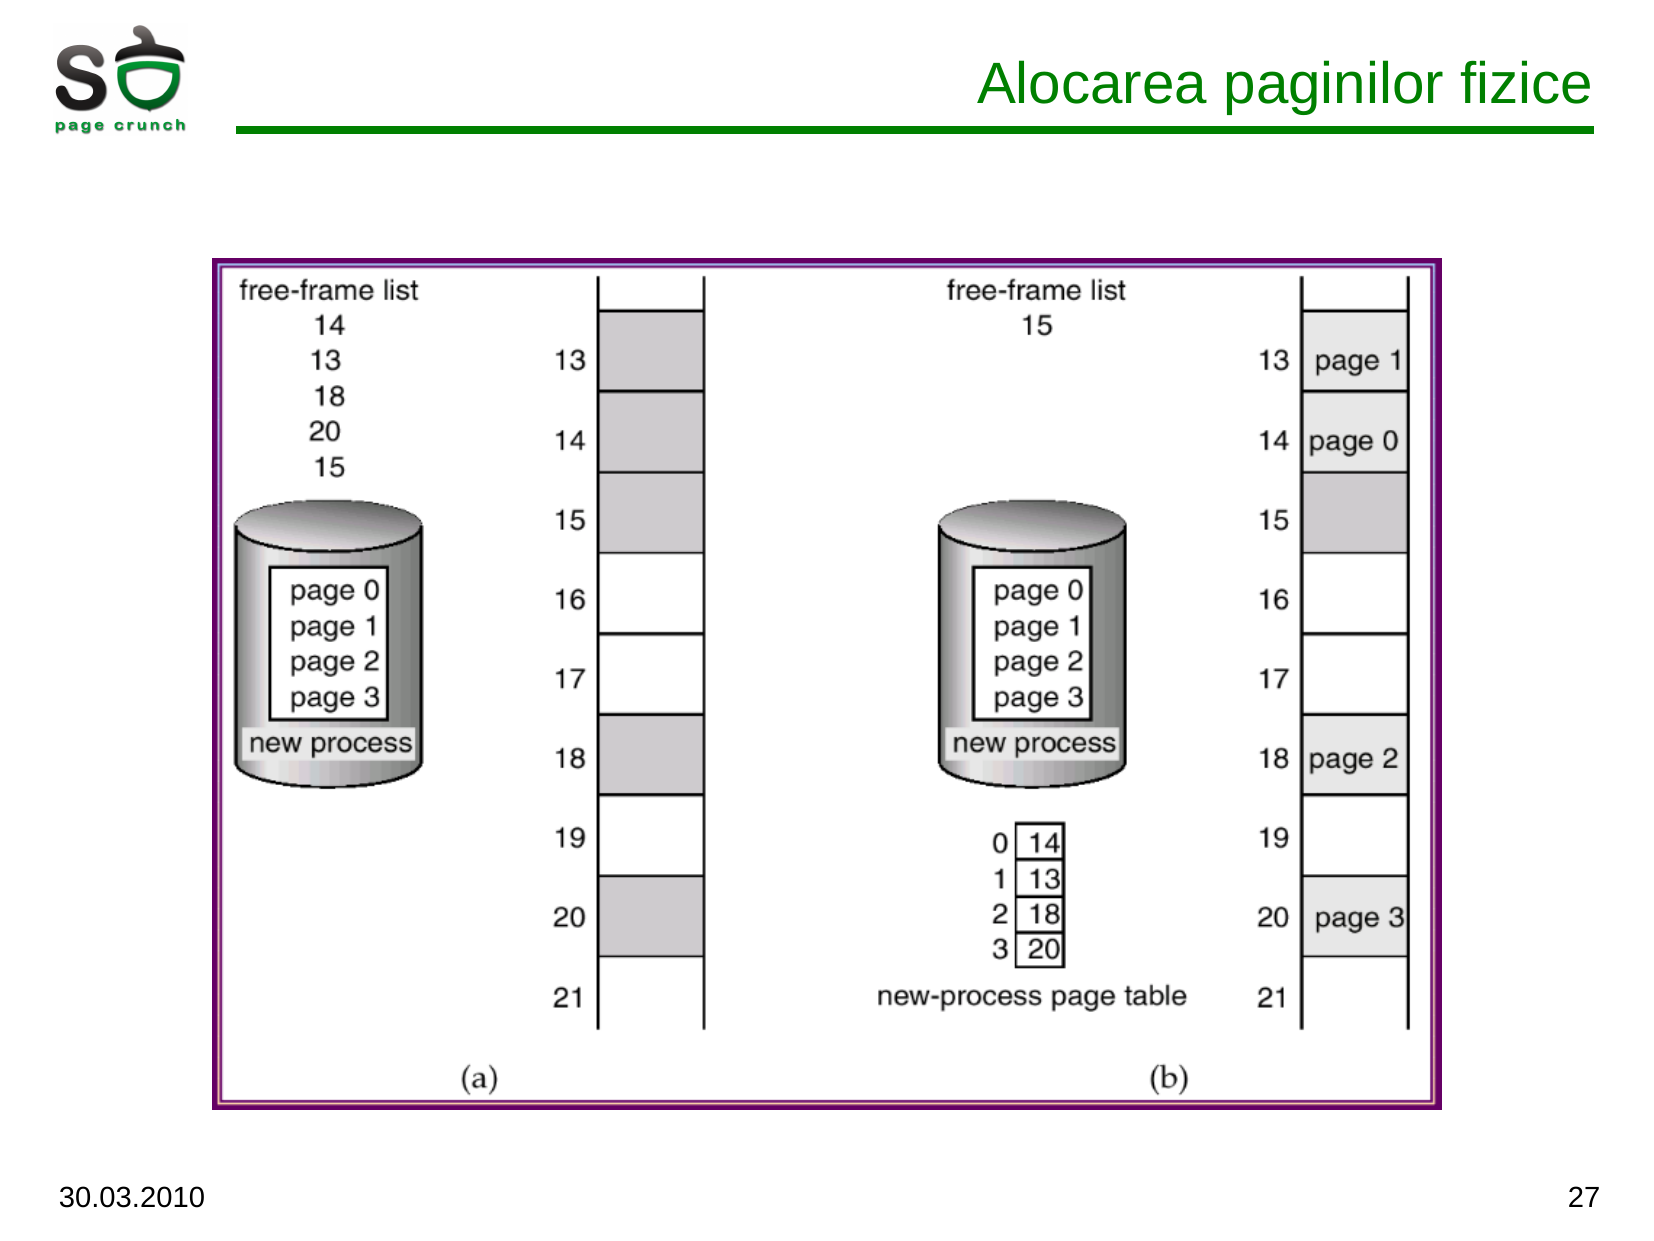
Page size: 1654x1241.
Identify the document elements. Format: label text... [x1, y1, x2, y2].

picture [53, 23, 188, 136]
picture [212, 258, 1442, 1110]
title Alocarea paginilor fizice [236, 49, 1595, 119]
